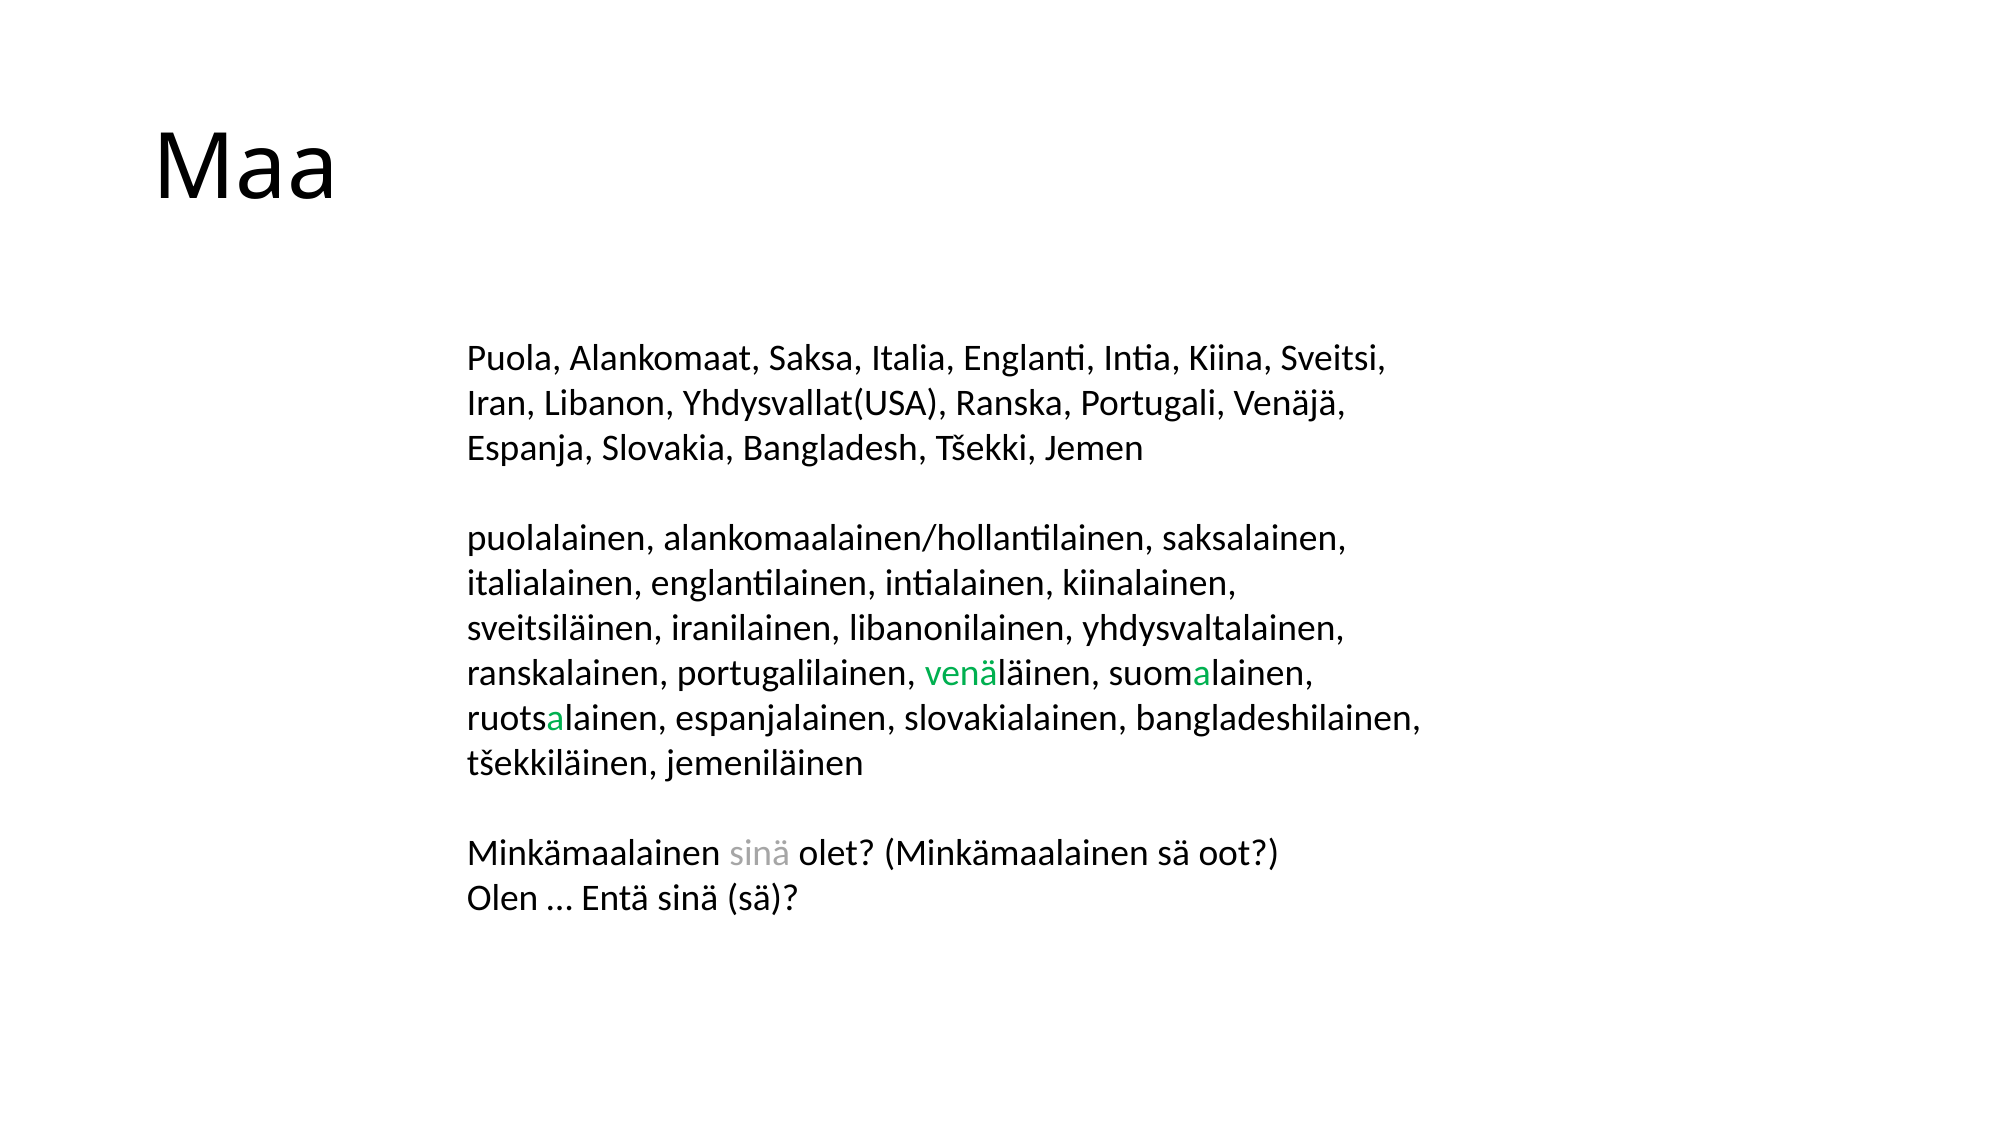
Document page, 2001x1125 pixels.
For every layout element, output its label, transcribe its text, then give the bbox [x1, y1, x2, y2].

text_box Puola, Alankomaat, Saksa, Italia, Englanti, Intia, Kiina, Sveitsi, Iran, Libanon, Yhdysvallat(USA), Ranska, Portugali, Venäjä, Espanja, Slovakia, Bangladesh, Tšekki, Jemen puolalainen, alankomaalainen/hollantilainen, saksalainen, italialainen, englantilainen, intialainen, kiinalainen, sveitsiläinen, iranilainen, libanonilainen, yhdysvaltalainen, ranskalainen, portugalilainen, venäläinen, suomalainen, ruotsalainen, espanjalainen, slovakialainen, bangladeshilainen, tšekkiläinen, jemeniläinen Minkämaalainen sinä olet? (Minkämaalainen sä oot?) Olen … Entä sinä (sä)? [452, 325, 1452, 925]
title Maa [137, 59, 1863, 278]
